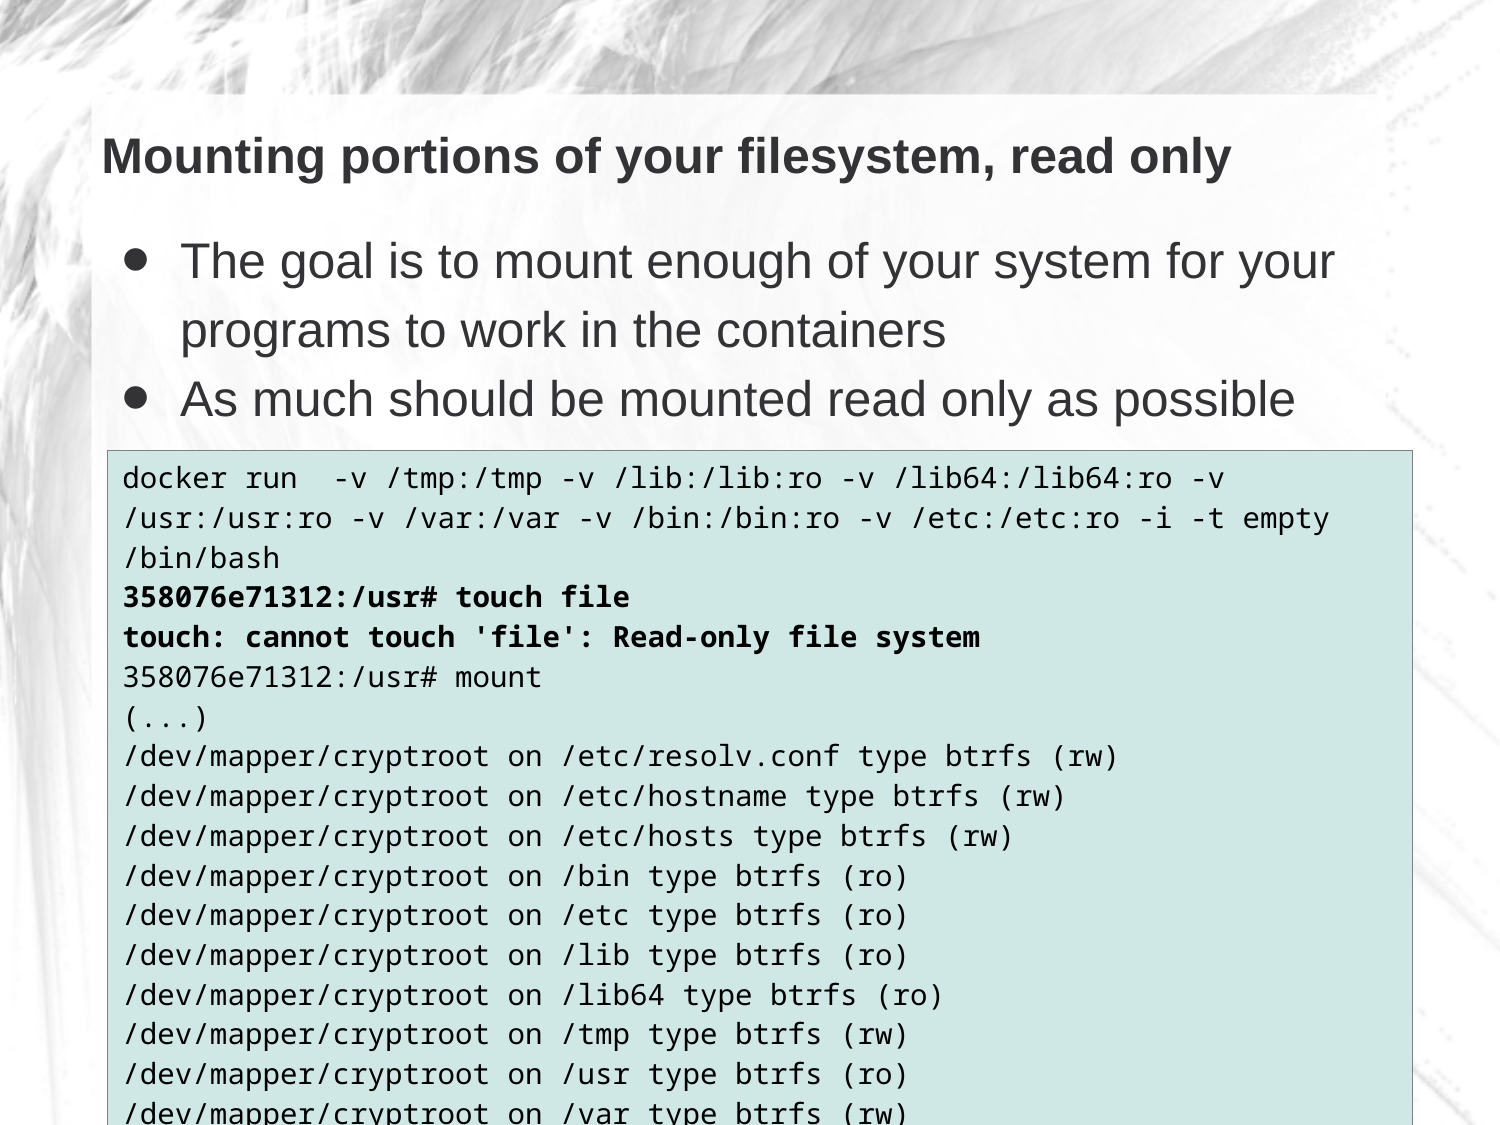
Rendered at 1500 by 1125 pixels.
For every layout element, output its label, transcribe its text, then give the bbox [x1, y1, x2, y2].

picture [0, 0, 1500, 1125]
list The goal is to mount enough of your system for your programs to work in the containers As much should be mounted read only as possible [90, 204, 1393, 610]
text_box docker run -v /tmp:/tmp -v /lib:/lib:ro -v /lib64:/lib64:ro -v /usr:/usr:ro -v /var:/var -v /bin:/bin:ro -v /etc:/etc:ro -i -t empty /bin/bash 358076e71312:/usr# touch file touch: cannot touch 'file': Read-only file system 358076e71312:/usr# mount (...) /dev/mapper/cryptroot on /etc/resolv.conf type btrfs (rw) /dev/mapper/cryptroot on /etc/hostname type btrfs (rw) /dev/mapper/cryptroot on /etc/hosts type btrfs (rw) /dev/mapper/cryptroot on /bin type btrfs (ro) /dev/mapper/cryptroot on /etc type btrfs (ro) /dev/mapper/cryptroot on /lib type btrfs (ro) /dev/mapper/cryptroot on /lib64 type btrfs (ro) /dev/mapper/cryptroot on /tmp type btrfs (rw) /dev/mapper/cryptroot on /usr type btrfs (ro) /dev/mapper/cryptroot on /var type btrfs (rw) [107, 450, 1413, 1080]
title Mounting portions of your filesystem, read only [61, 108, 1412, 205]
